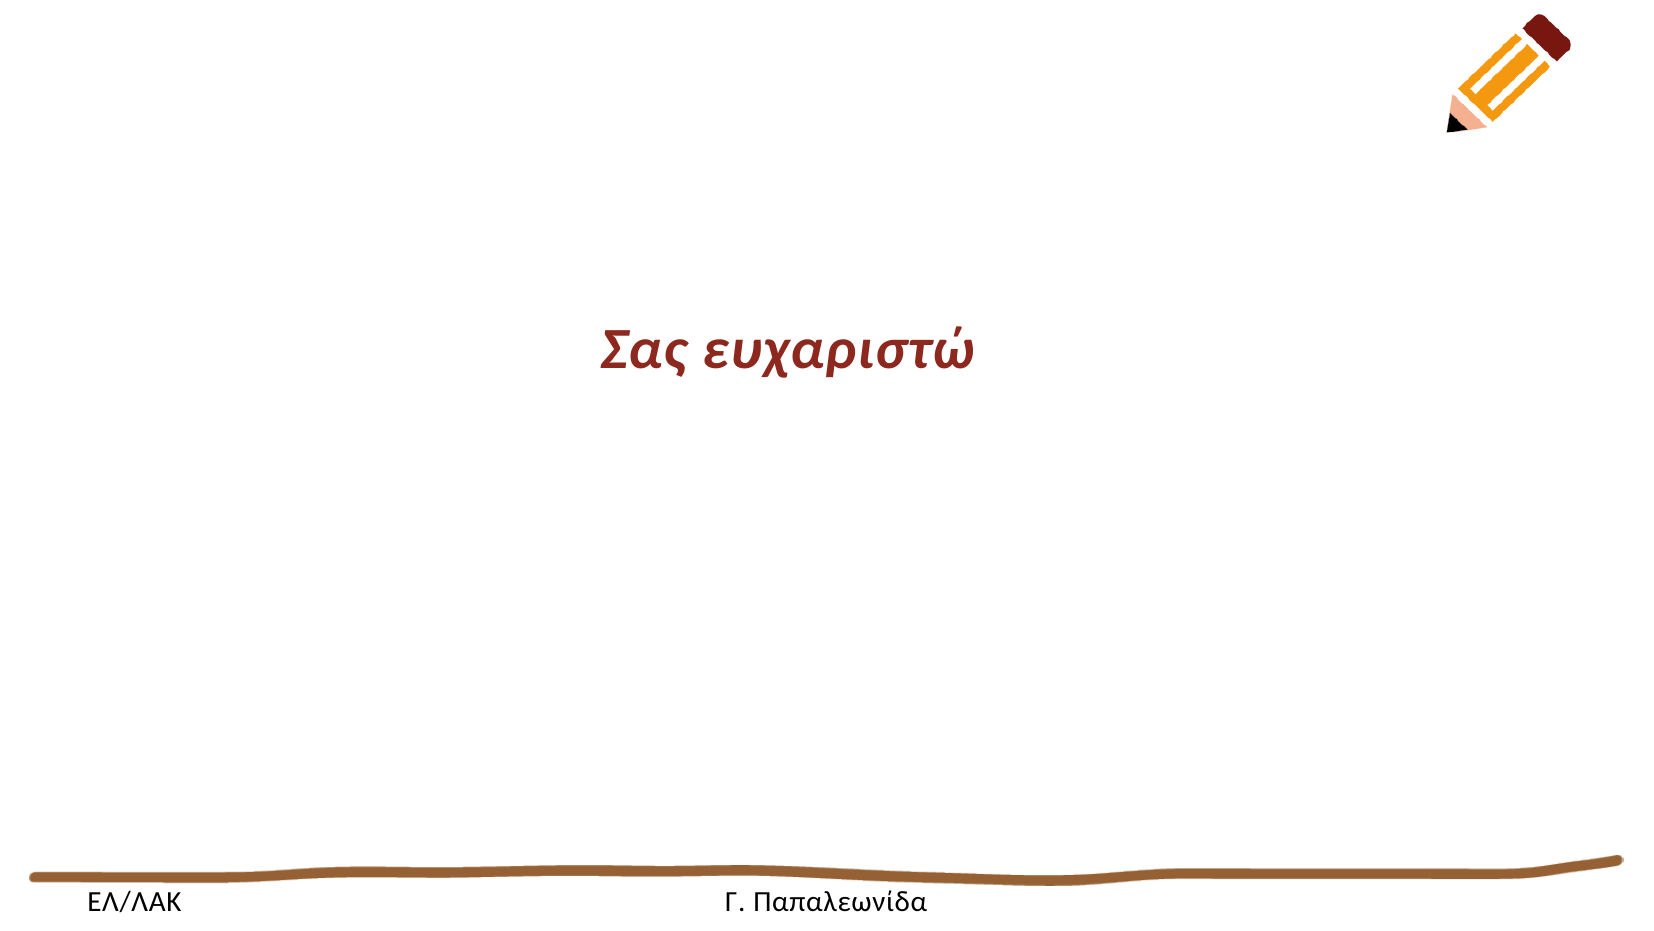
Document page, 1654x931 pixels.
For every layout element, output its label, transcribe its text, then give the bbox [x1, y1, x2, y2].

text_box ΕΛ/ΛΑΚ [87, 885, 471, 930]
picture [29, 855, 1624, 886]
picture [1446, 14, 1571, 133]
text_box Γ. Παπαλεωνίδα [560, 885, 1092, 930]
text_box Σας ευχαριστώ [337, 309, 1238, 436]
